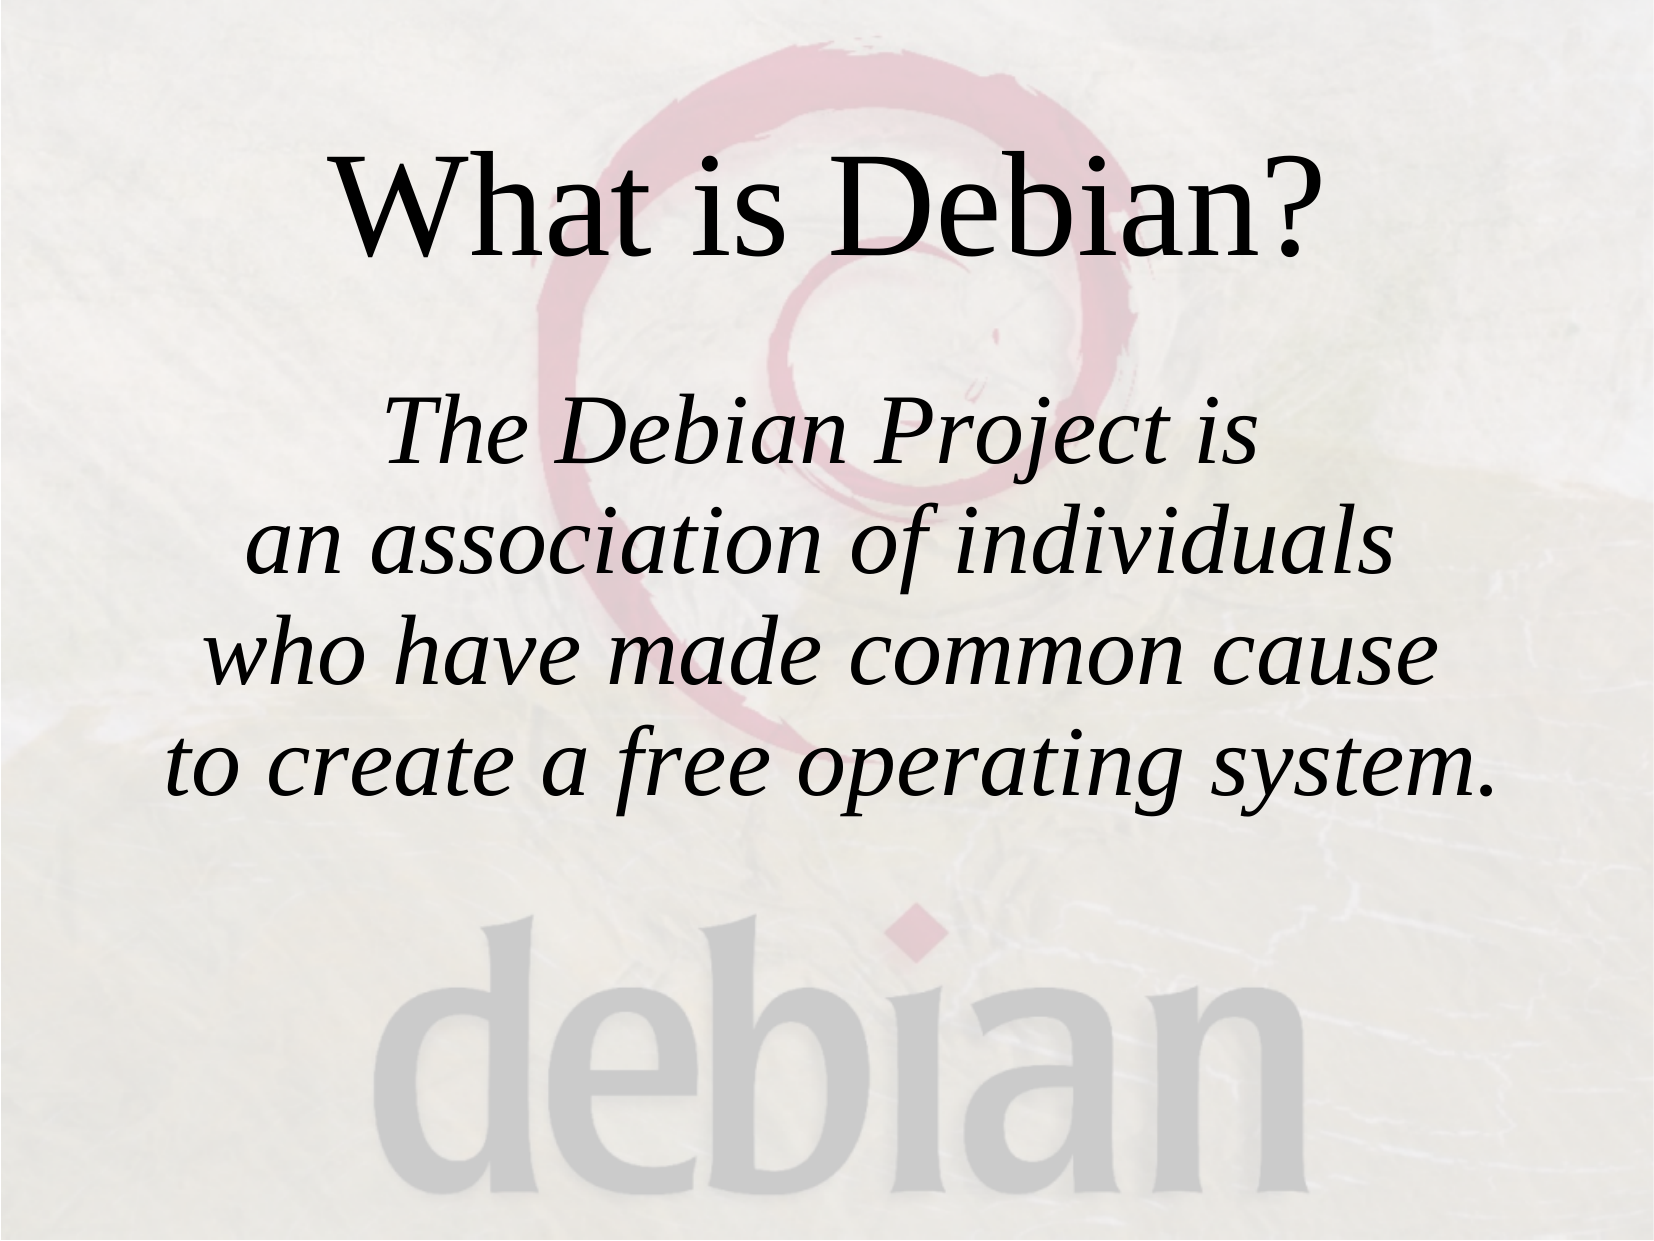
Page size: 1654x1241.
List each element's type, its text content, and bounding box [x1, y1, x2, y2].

title What is Debian? [121, 101, 1534, 309]
text_box The Debian Project is an association of individuals who have made common cause to create a free operating system. [163, 374, 1504, 818]
picture [1, 0, 1654, 1240]
